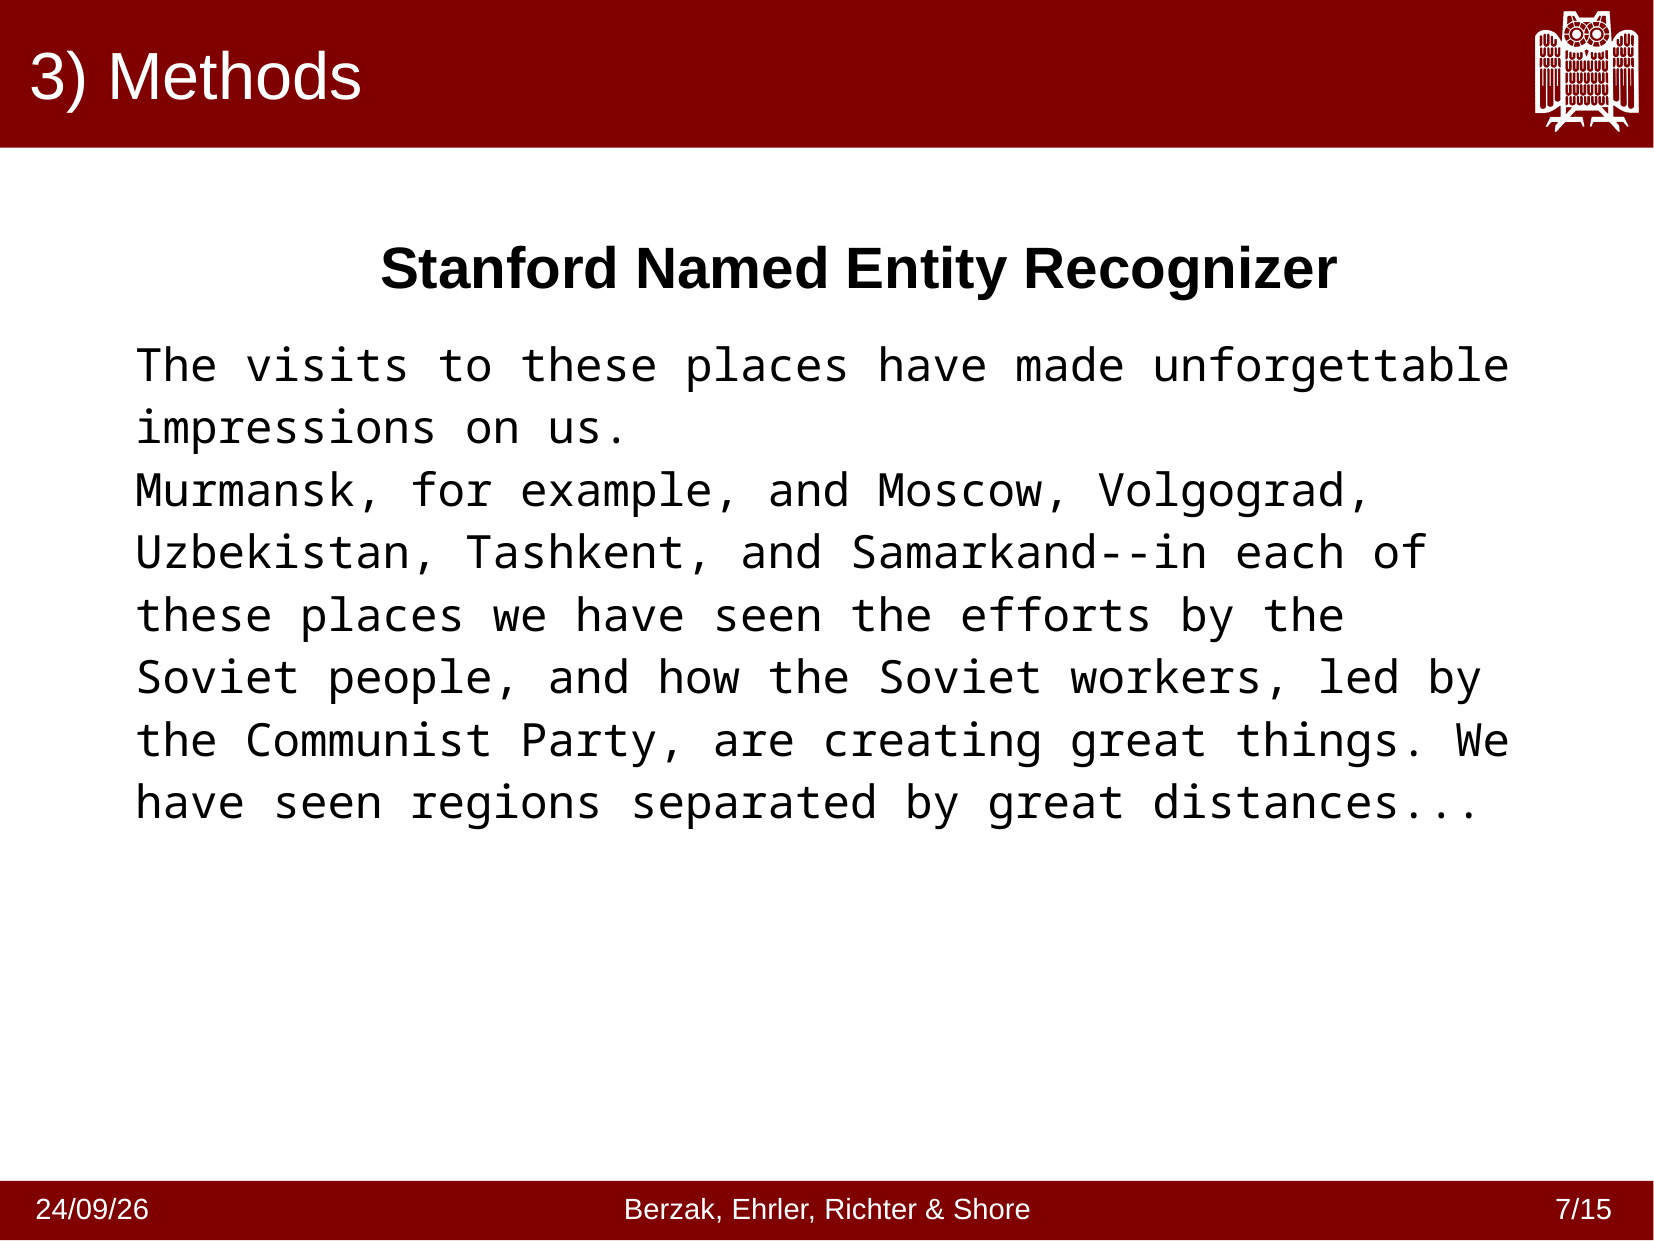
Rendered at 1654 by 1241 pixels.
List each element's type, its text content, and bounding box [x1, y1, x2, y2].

text_box Stanford Named Entity Recognizer [365, 228, 1354, 309]
picture [1535, 11, 1639, 132]
text_box The visits to these places have made unforgettable impressions on us. Murmansk, for example, and Moscow, Volgograd, Uzbekistan, Tashkent, and Samarkand--in each of these places we have seen the efforts by the Soviet people, and how the Soviet workers, led by the Communist Party, are creating great things. We have seen regions separated by great distances... [120, 324, 1534, 1054]
title 3) Methods [29, 17, 1506, 136]
